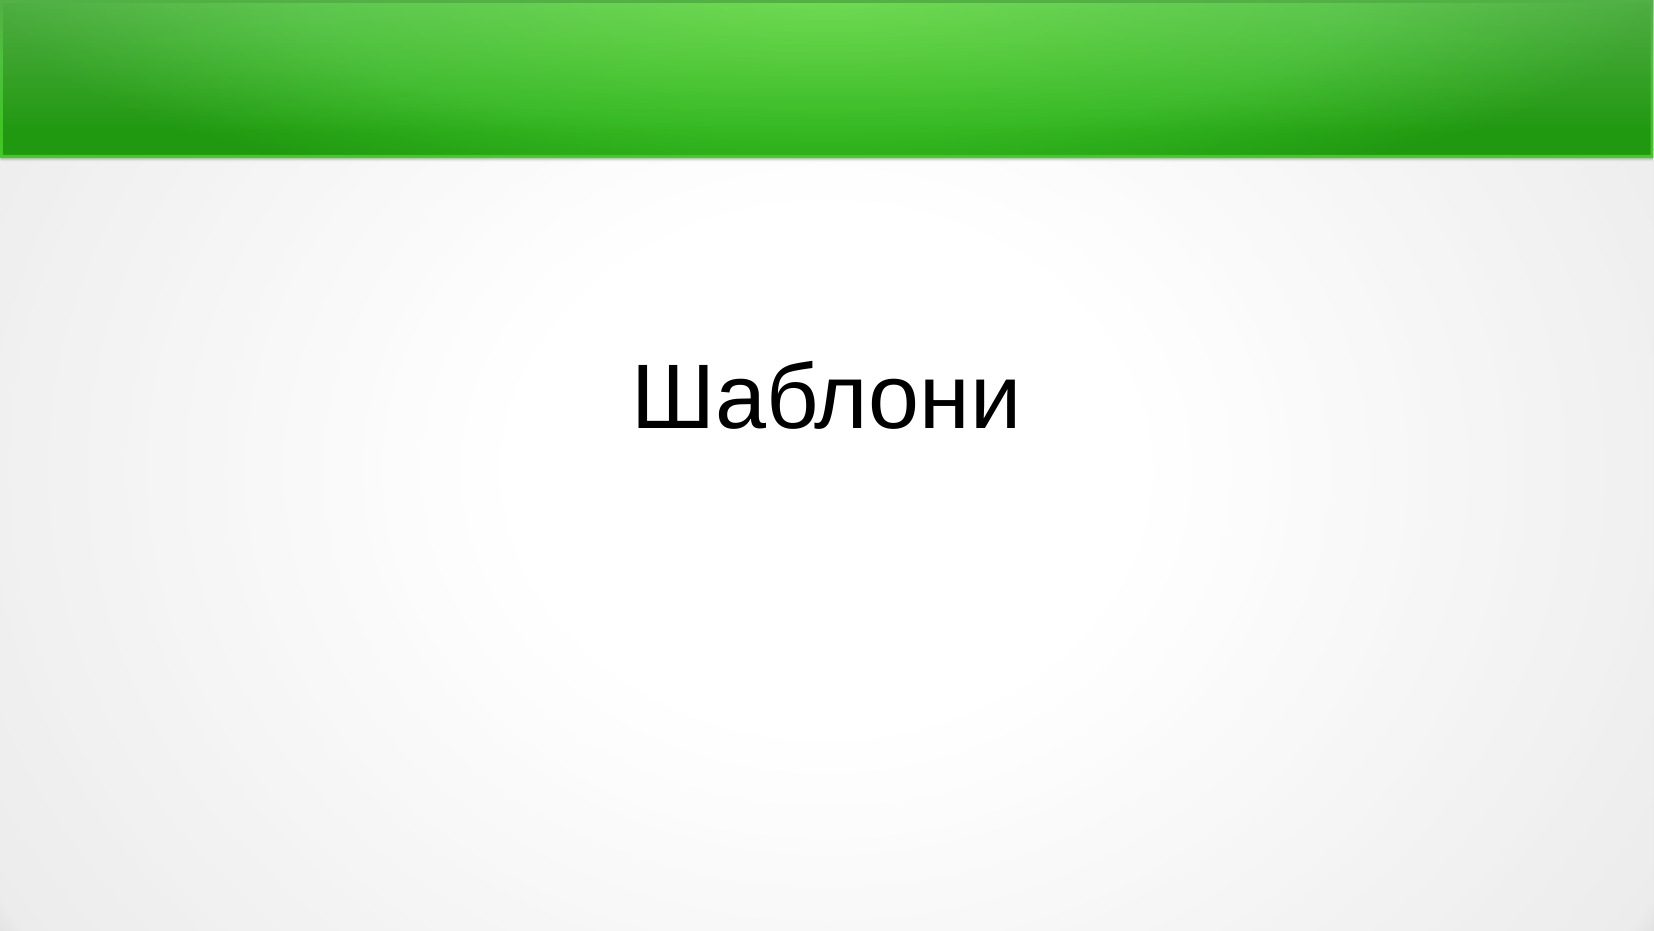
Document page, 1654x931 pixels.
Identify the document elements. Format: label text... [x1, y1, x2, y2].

subtitle Шаблони [82, 37, 1571, 758]
